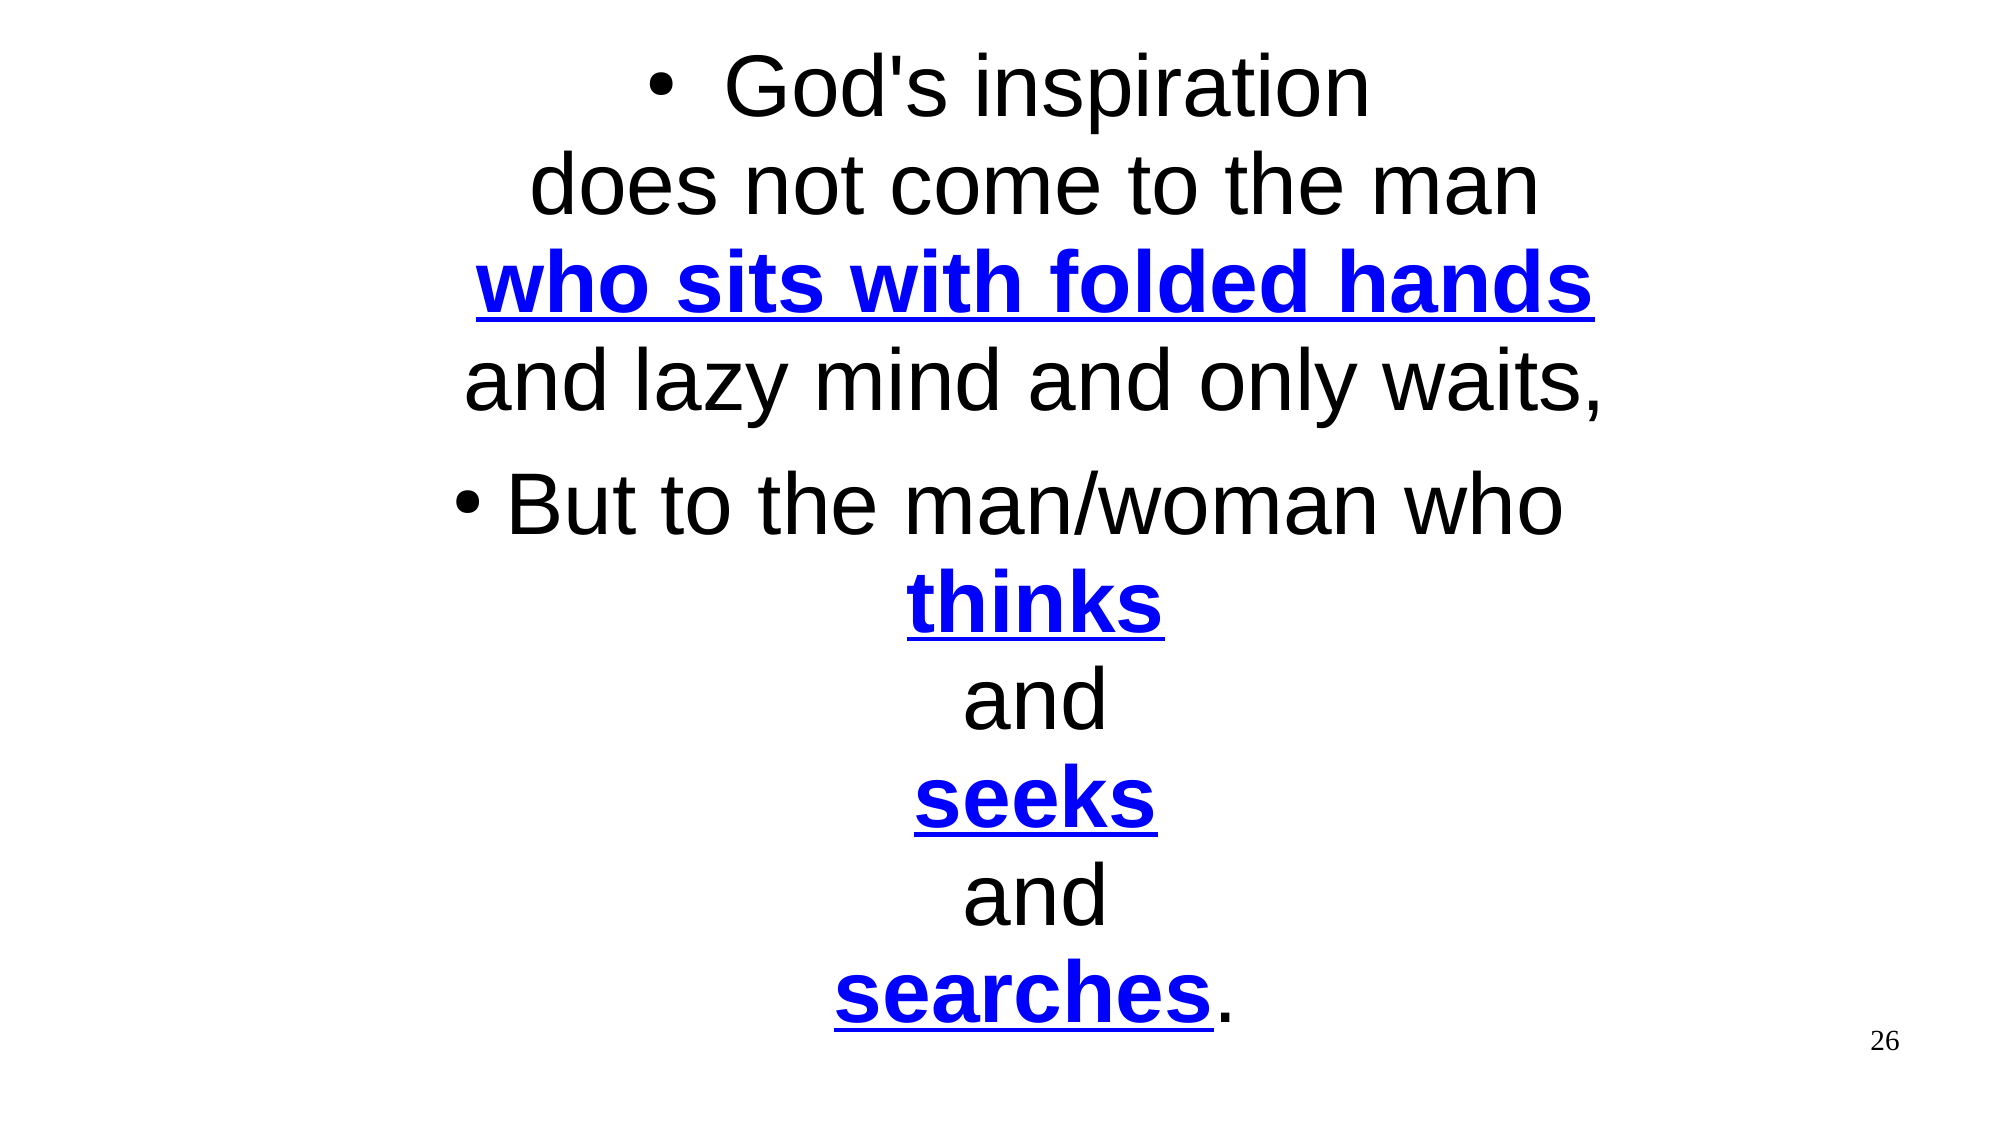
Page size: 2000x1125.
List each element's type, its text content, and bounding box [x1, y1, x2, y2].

list God's inspiration does not come to the man who sits with folded hands and lazy mind and only waits, But to the man/woman who thinks and seeks and searches. [37, 37, 1988, 1125]
